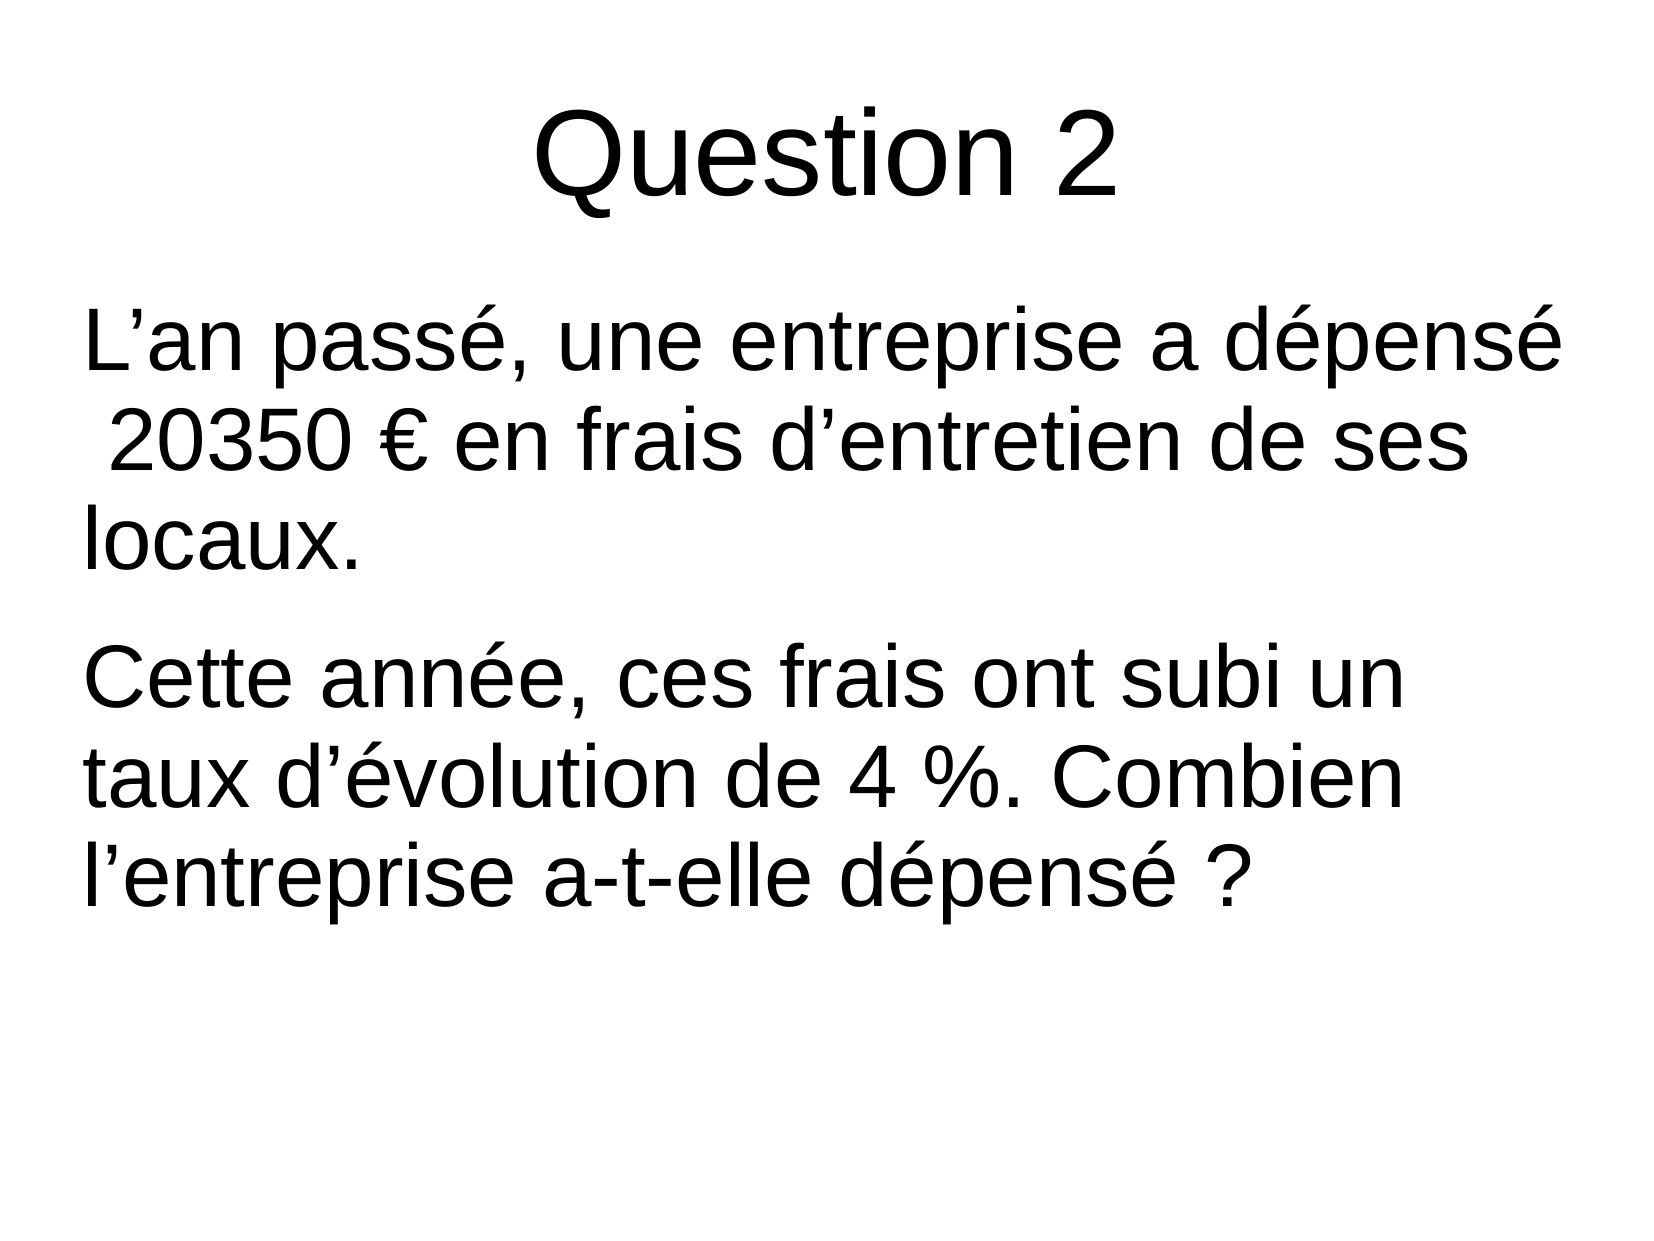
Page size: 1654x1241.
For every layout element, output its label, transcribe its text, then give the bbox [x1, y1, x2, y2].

title Question 2 [82, 49, 1571, 257]
list L’an passé, une entreprise a dépensé 20350 € en frais d’entretien de ses locaux. Cette année, ces frais ont subi un taux d’évolution de 4 %. Combien l’entreprise a-t-elle dépensé ? [82, 290, 1571, 1010]
